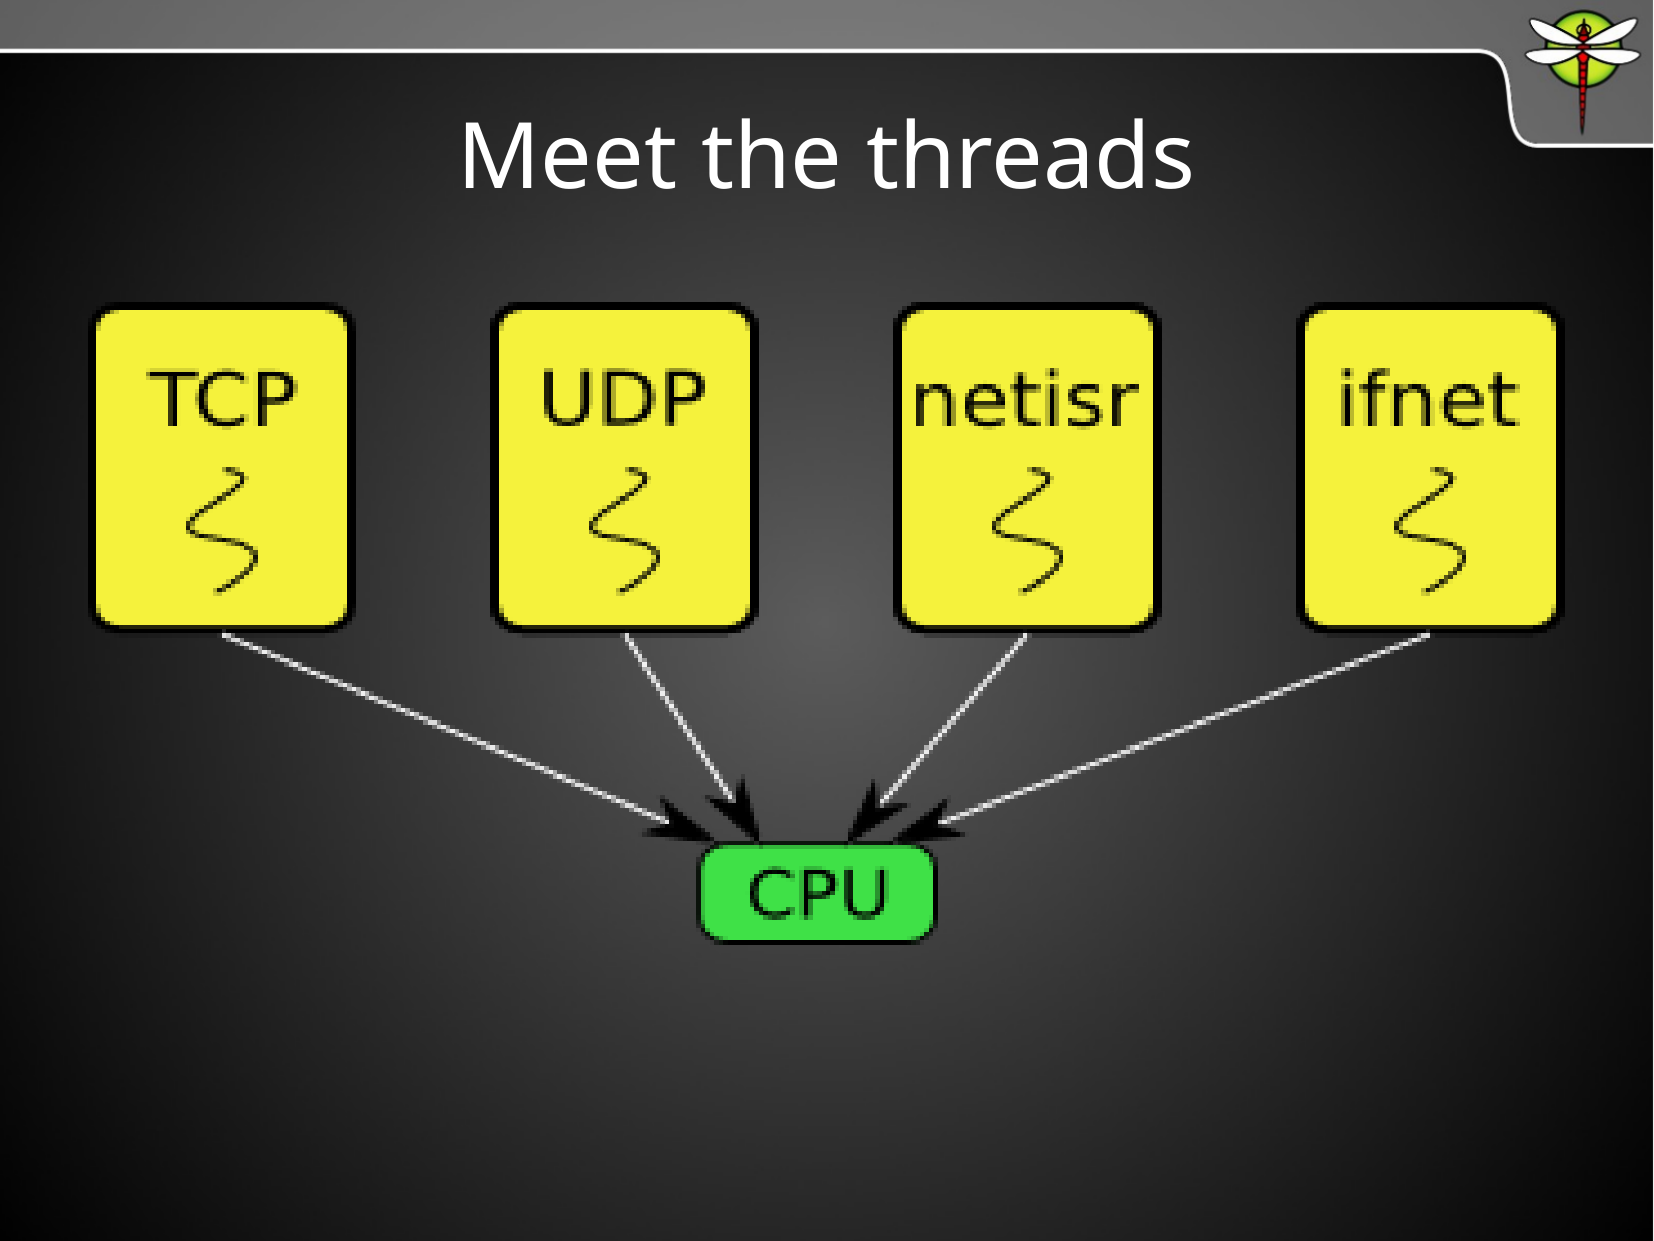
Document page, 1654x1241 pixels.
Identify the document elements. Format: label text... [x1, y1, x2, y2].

chart [82, 290, 1571, 1109]
title Meet the threads [82, 49, 1571, 257]
picture [0, 0, 1654, 1241]
